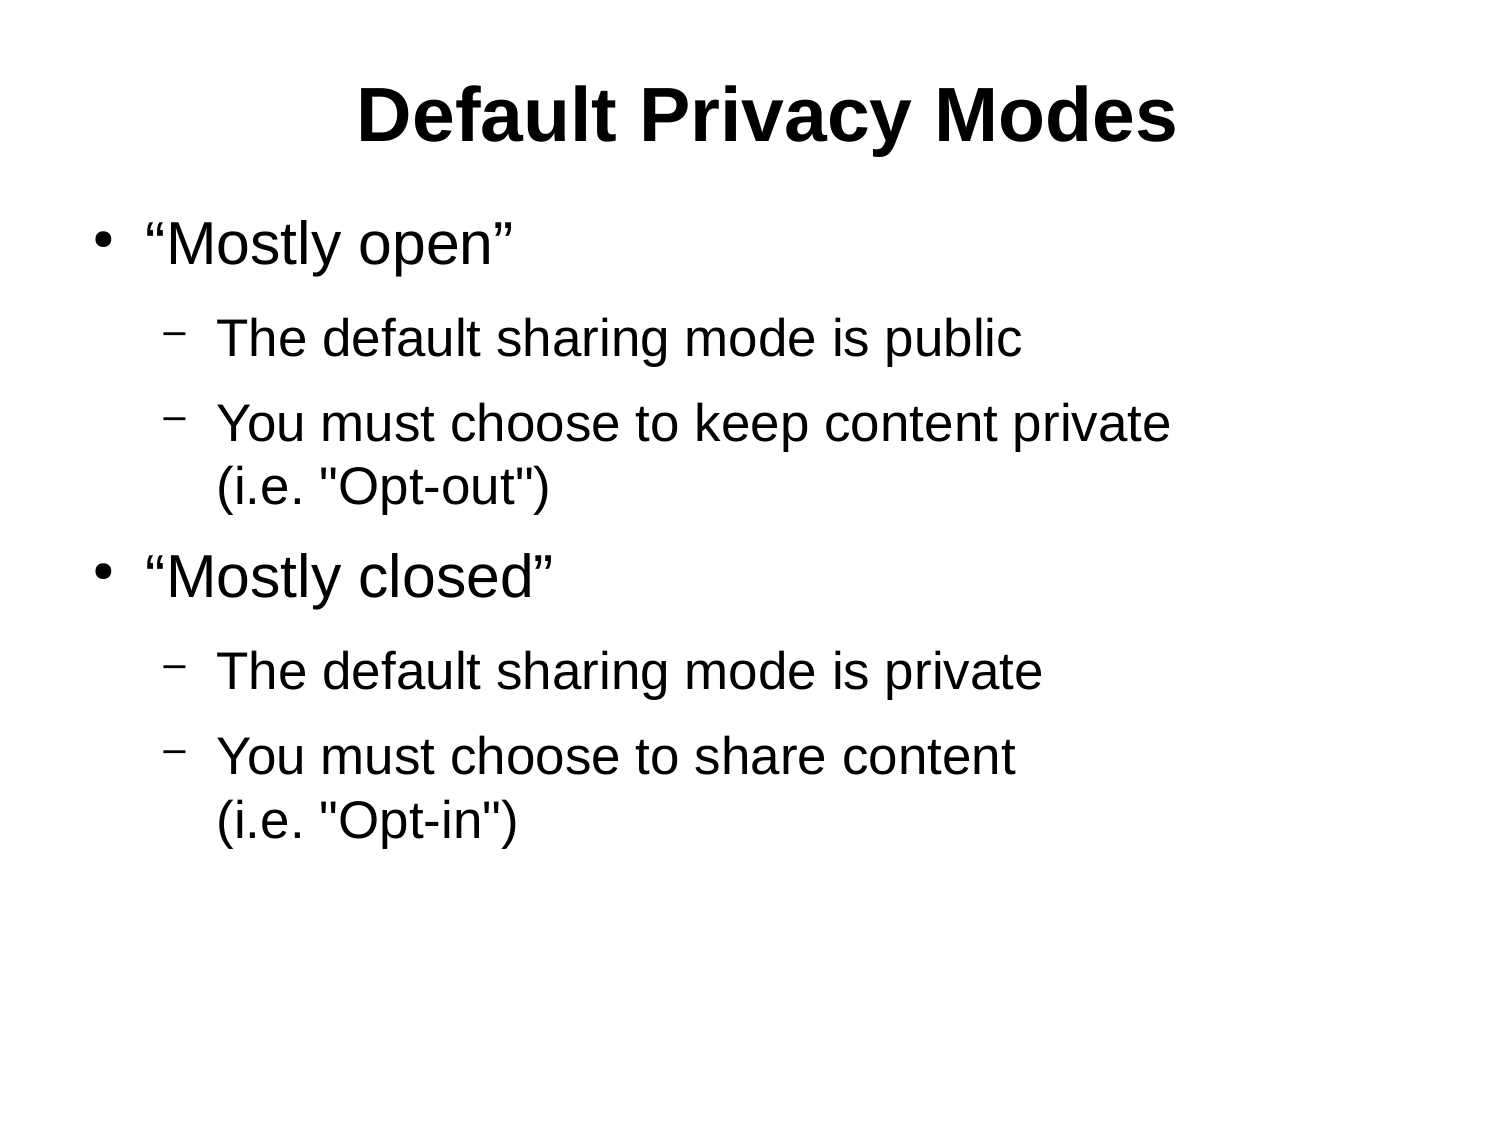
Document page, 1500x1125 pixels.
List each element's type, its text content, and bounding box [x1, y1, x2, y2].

title Default Privacy Modes [75, 44, 1425, 177]
list “Mostly open” The default sharing mode is public You must choose to keep content private (i.e. "Opt-out") “Mostly closed” The default sharing mode is private You must choose to share content (i.e. "Opt-in") [75, 204, 1395, 1075]
